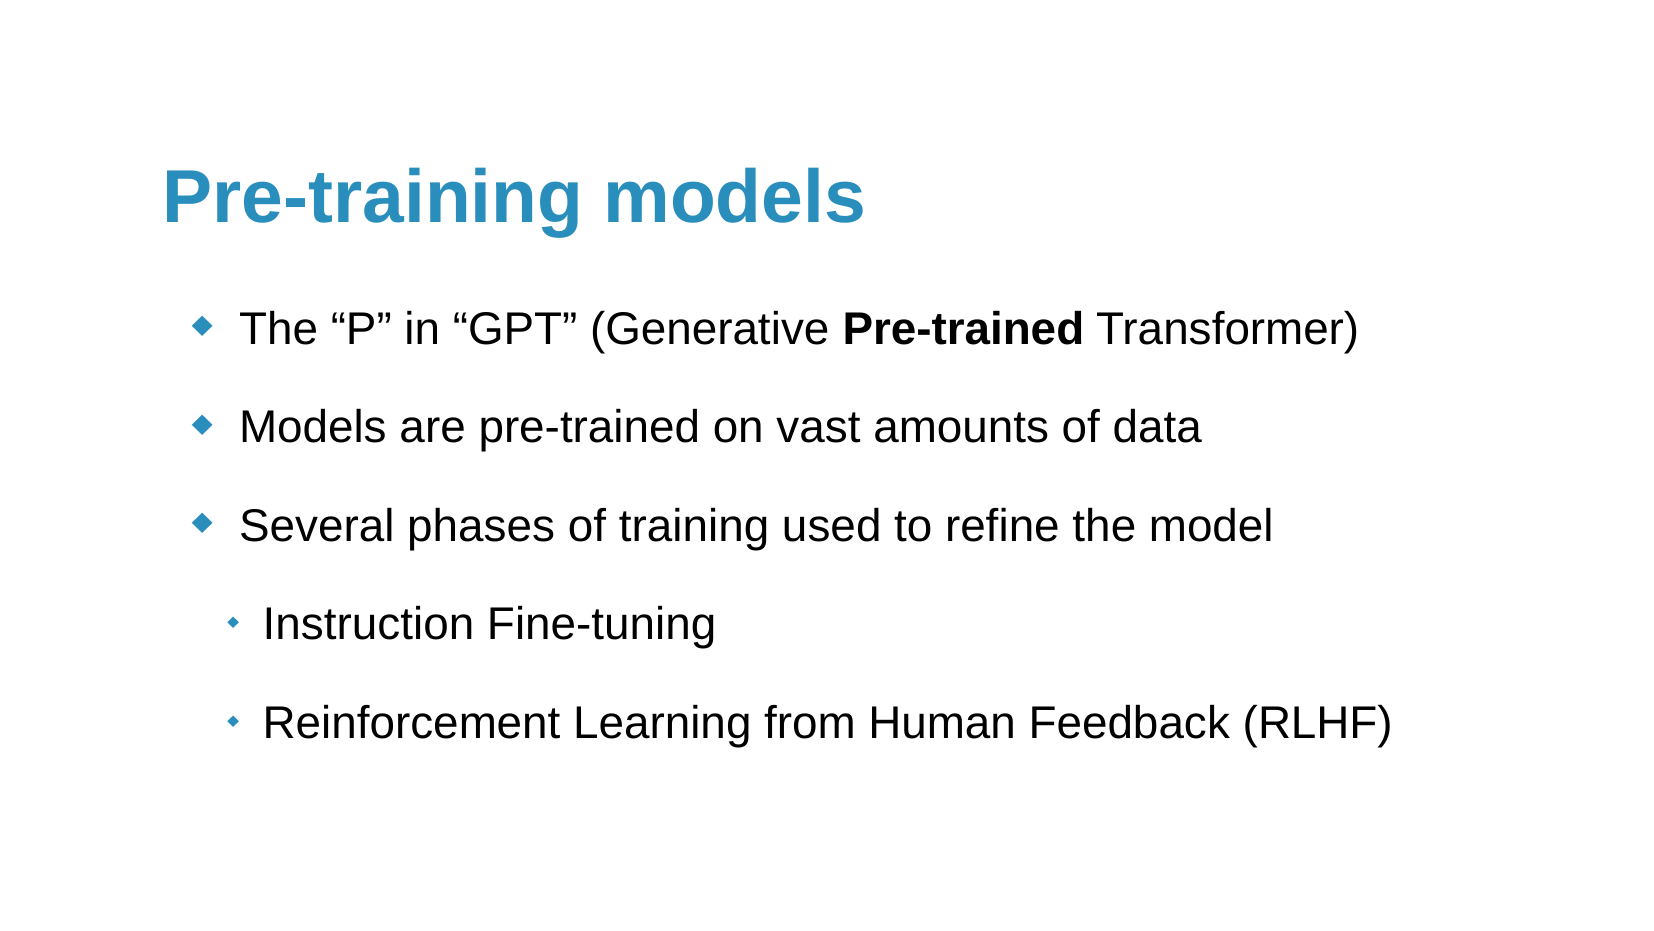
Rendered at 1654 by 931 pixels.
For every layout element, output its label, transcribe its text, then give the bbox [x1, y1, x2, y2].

text_box Pre-training models [147, 147, 959, 274]
text_box The “P” in “GPT” (Generative Pre-trained Transformer) Models are pre-trained on vast amounts of data Several phases of training used to refine the model Instruction Fine-tuning Reinforcement Learning from Human Feedback (RLHF) [177, 295, 1625, 931]
